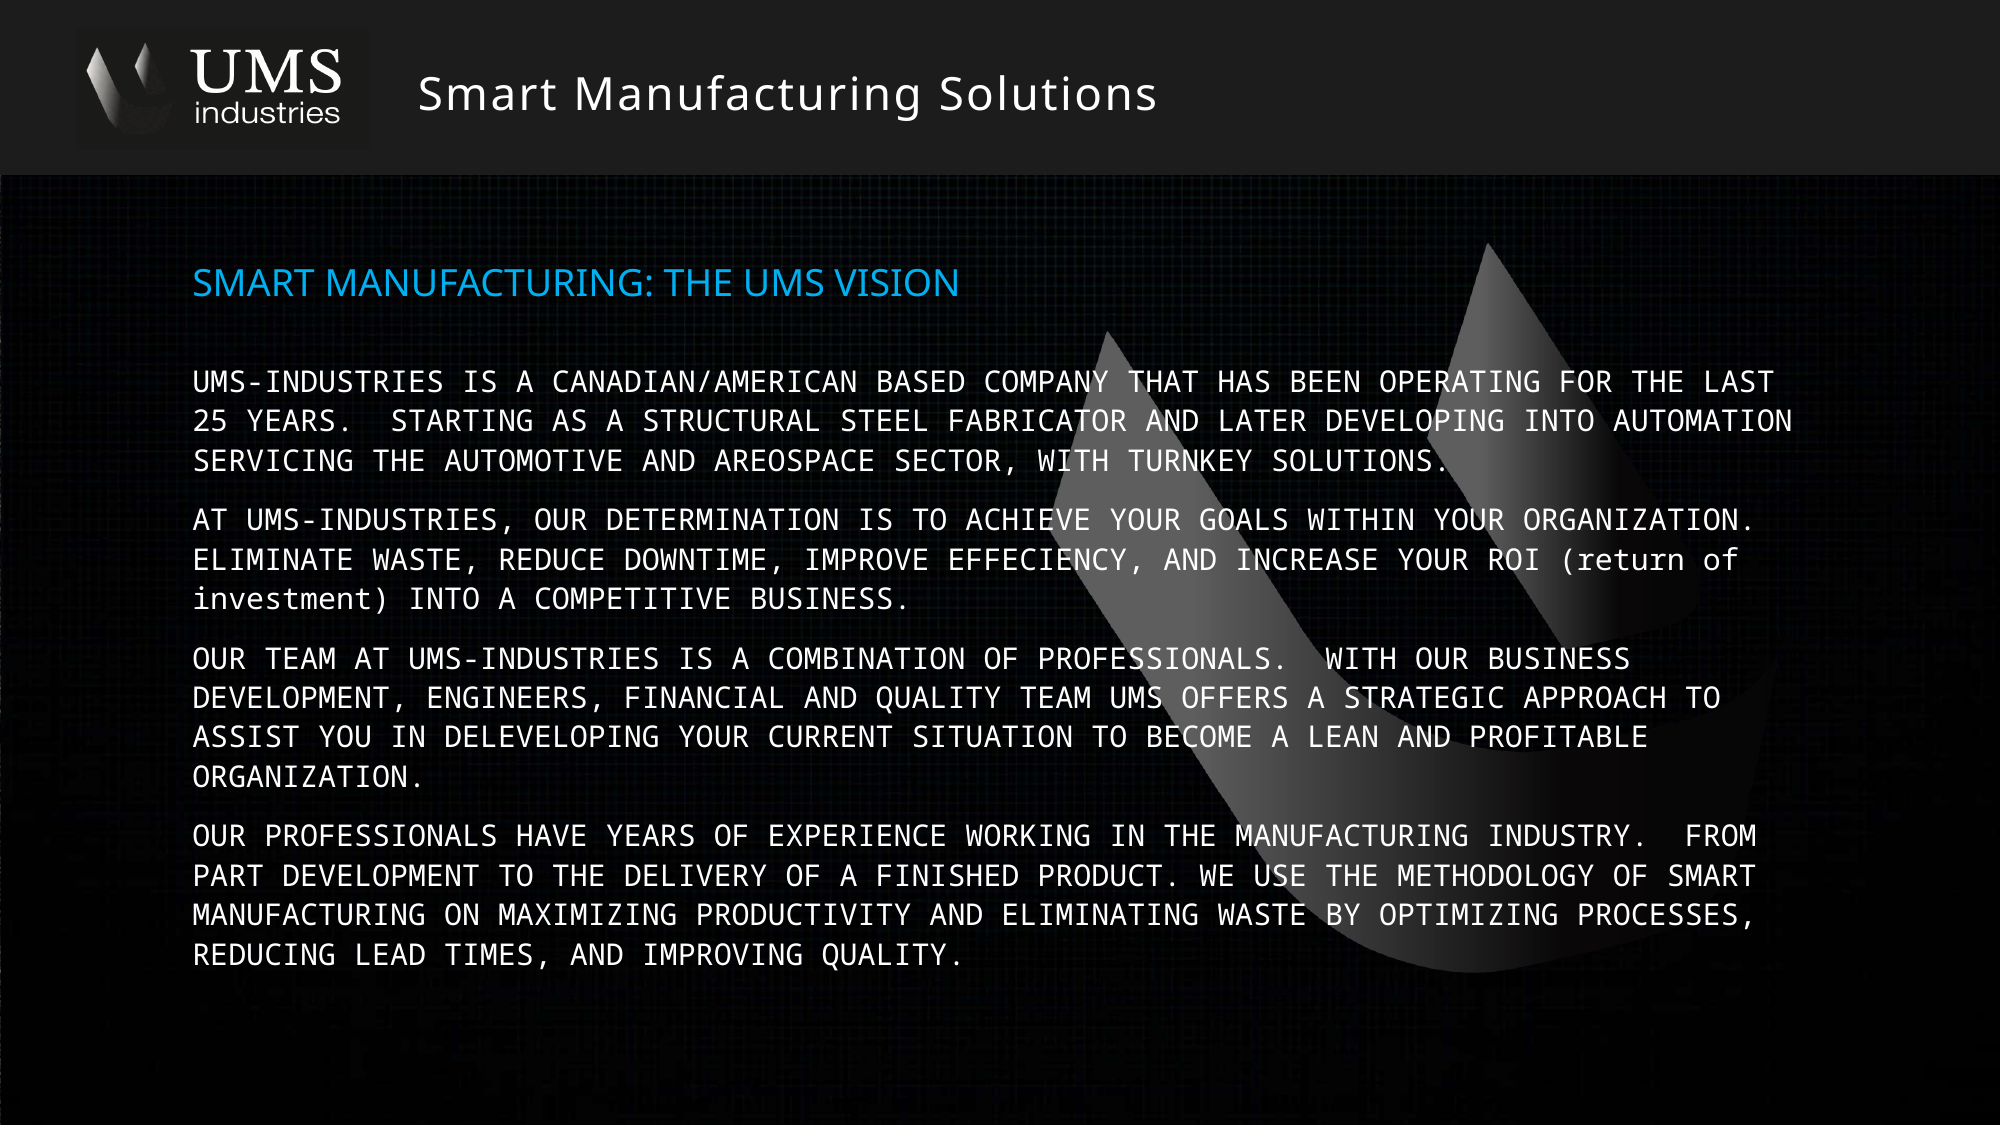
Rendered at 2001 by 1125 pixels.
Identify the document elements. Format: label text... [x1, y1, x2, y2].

text_box SMART MANUFACTURING: THE UMS VISION [177, 251, 1004, 313]
picture [1, 175, 2000, 1125]
subtitle UMS-INDUSTRIES IS A CANADIAN/AMERICAN BASED COMPANY THAT HAS BEEN OPERATING FOR THE LAST 25 YEARS. STARTING AS A STRUCTURAL STEEL FABRICATOR AND LATER DEVELOPING INTO AUTOMATION SERVICING THE AUTOMOTIVE AND AREOSPACE SECTOR, WITH TURNKEY SOLUTIONS. AT UMS-INDUSTRIES, OUR DETERMINATION IS TO ACHIEVE YOUR GOALS WITHIN YOUR ORGANIZATION. ELIMINATE WASTE, REDUCE DOWNTIME, IMPROVE EFFECIENCY, AND INCREASE YOUR ROI (return of investment) INTO A COMPETITIVE BUSINESS. OUR TEAM AT UMS-INDUSTRIES IS A COMBINATION OF PROFESSIONALS. WITH OUR BUSINESS DEVELOPMENT, ENGINEERS, FINANCIAL AND QUALITY TEAM UMS OFFERS A STRATEGIC APPROACH TO ASSIST YOU IN DELEVELOPING YOUR CURRENT SITUATION TO BECOME A LEAN AND PROFITABLE ORGANIZATION. OUR PROFESSIONALS HAVE YEARS OF EXPERIENCE WORKING IN THE MANUFACTURING INDUSTRY. FROM PART DEVELOPMENT TO THE DELIVERY OF A FINISHED PRODUCT. WE USE THE METHODOLOGY OF SMART MANUFACTURING ON MAXIMIZING PRODUCTIVITY AND ELIMINATING WASTE BY OPTIMIZING PROCESSES, REDUCING LEAD TIMES, AND IMPROVING QUALITY. [177, 351, 1823, 981]
text_box Smart Manufacturing Solutions [402, 57, 1924, 128]
picture [76, 27, 369, 150]
text_box [0, 0, 2000, 1125]
